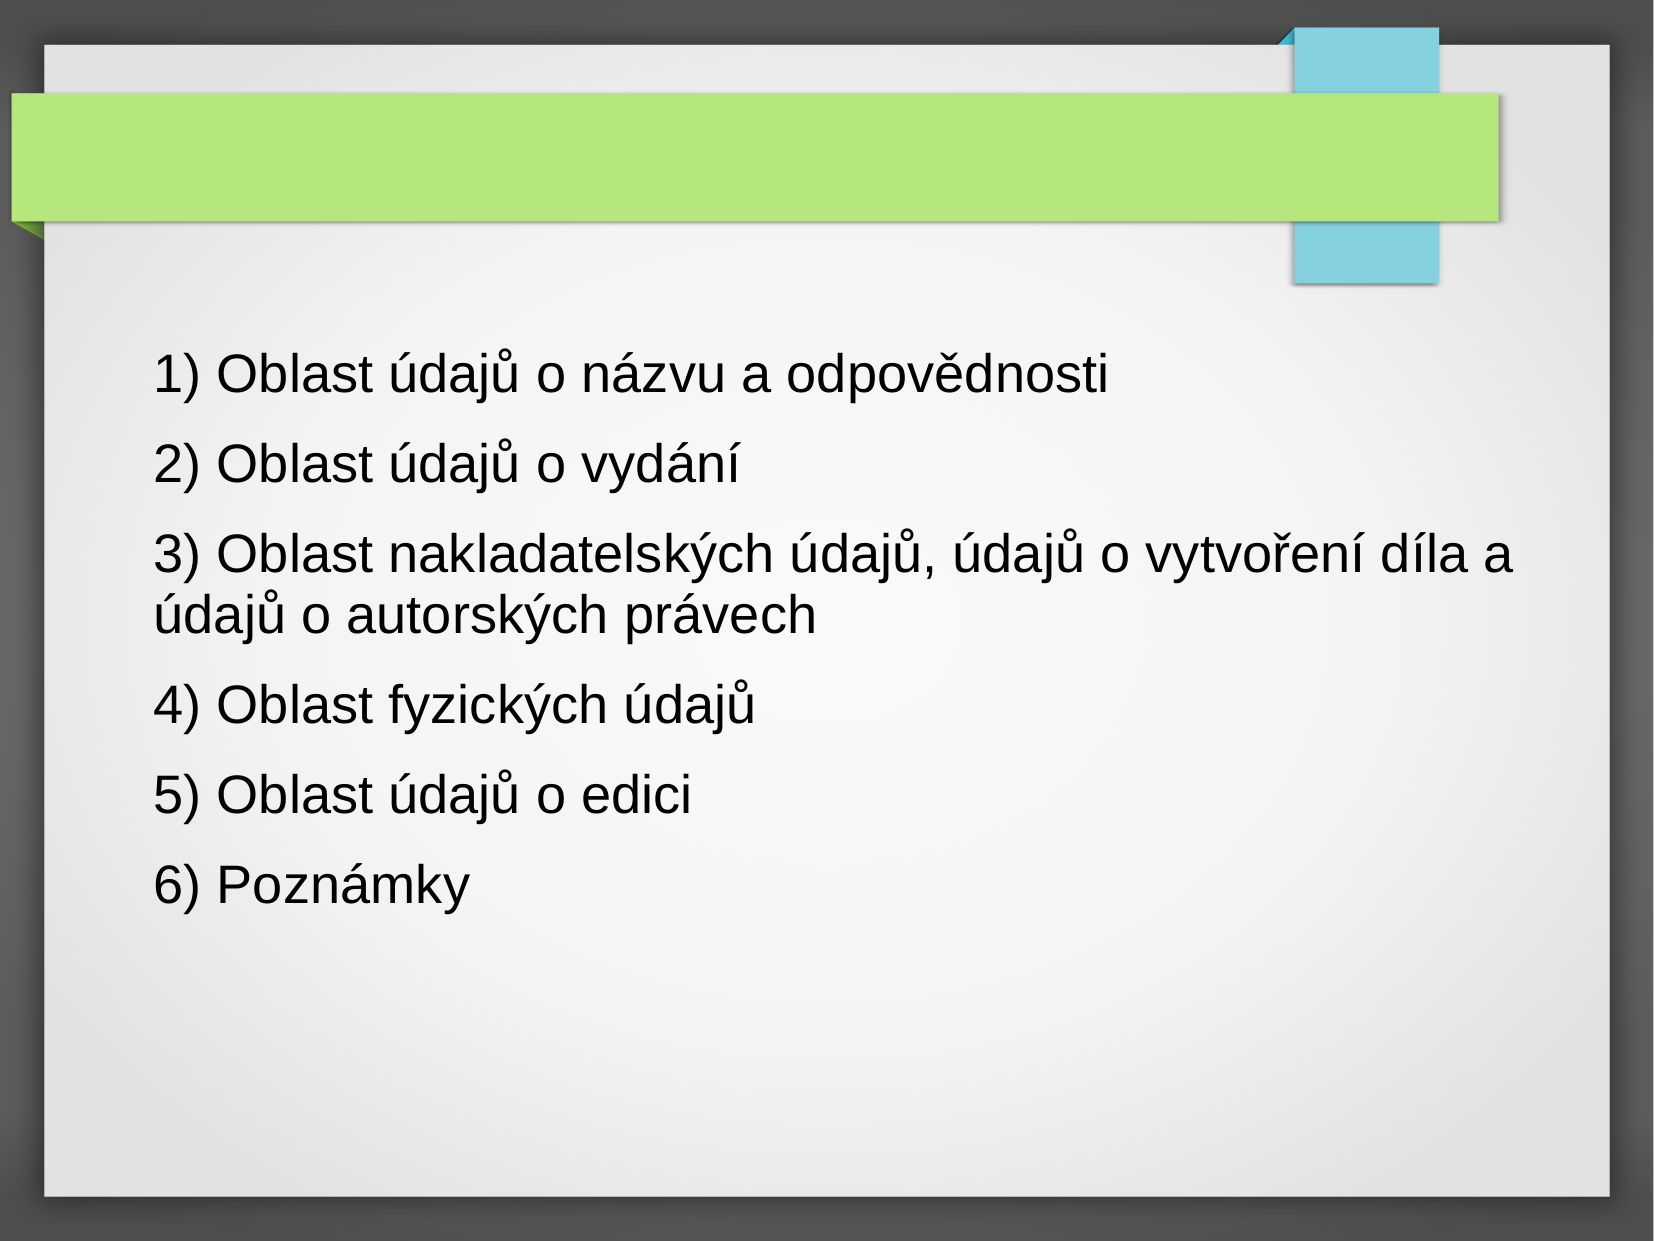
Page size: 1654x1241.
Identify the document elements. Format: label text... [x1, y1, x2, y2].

picture [0, 0, 1654, 1241]
list 1) Oblast údajů o názvu a odpovědnosti 2) Oblast údajů o vydání 3) Oblast nakladatelských údajů, údajů o vytvoření díla a údajů o autorských právech 4) Oblast fyzických údajů 5) Oblast údajů o edici 6) Poznámky [82, 343, 1538, 1063]
